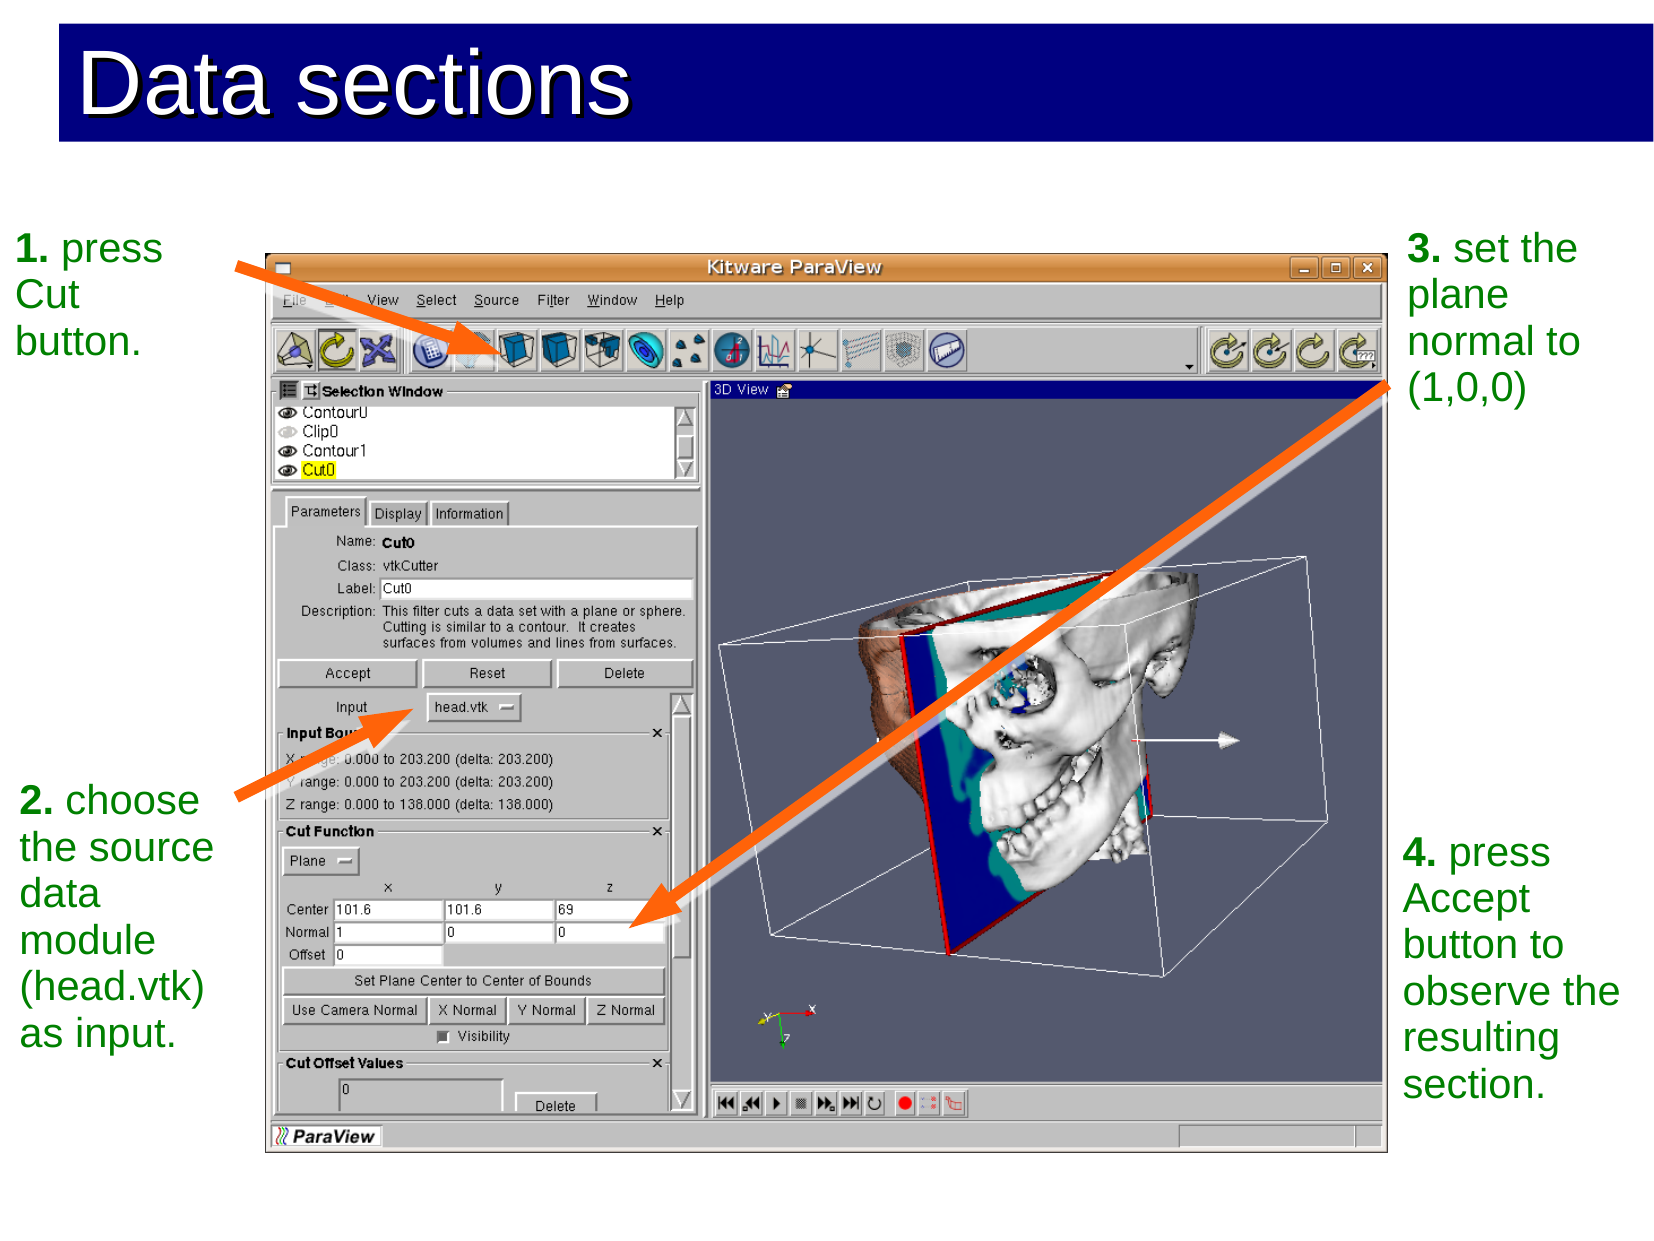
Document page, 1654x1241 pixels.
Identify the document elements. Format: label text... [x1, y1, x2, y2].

text_box 2. choose the source data module (head.vtk) as input. [4, 769, 237, 1099]
text_box 3. set the plane normal to (1,0,0) [1392, 217, 1654, 442]
picture [265, 253, 1388, 1153]
text_box 1. press Cut button. [0, 217, 232, 390]
title Data sections [76, 23, 1565, 142]
text_box 4. press Accept button to observe the resulting section. [1387, 820, 1649, 1150]
